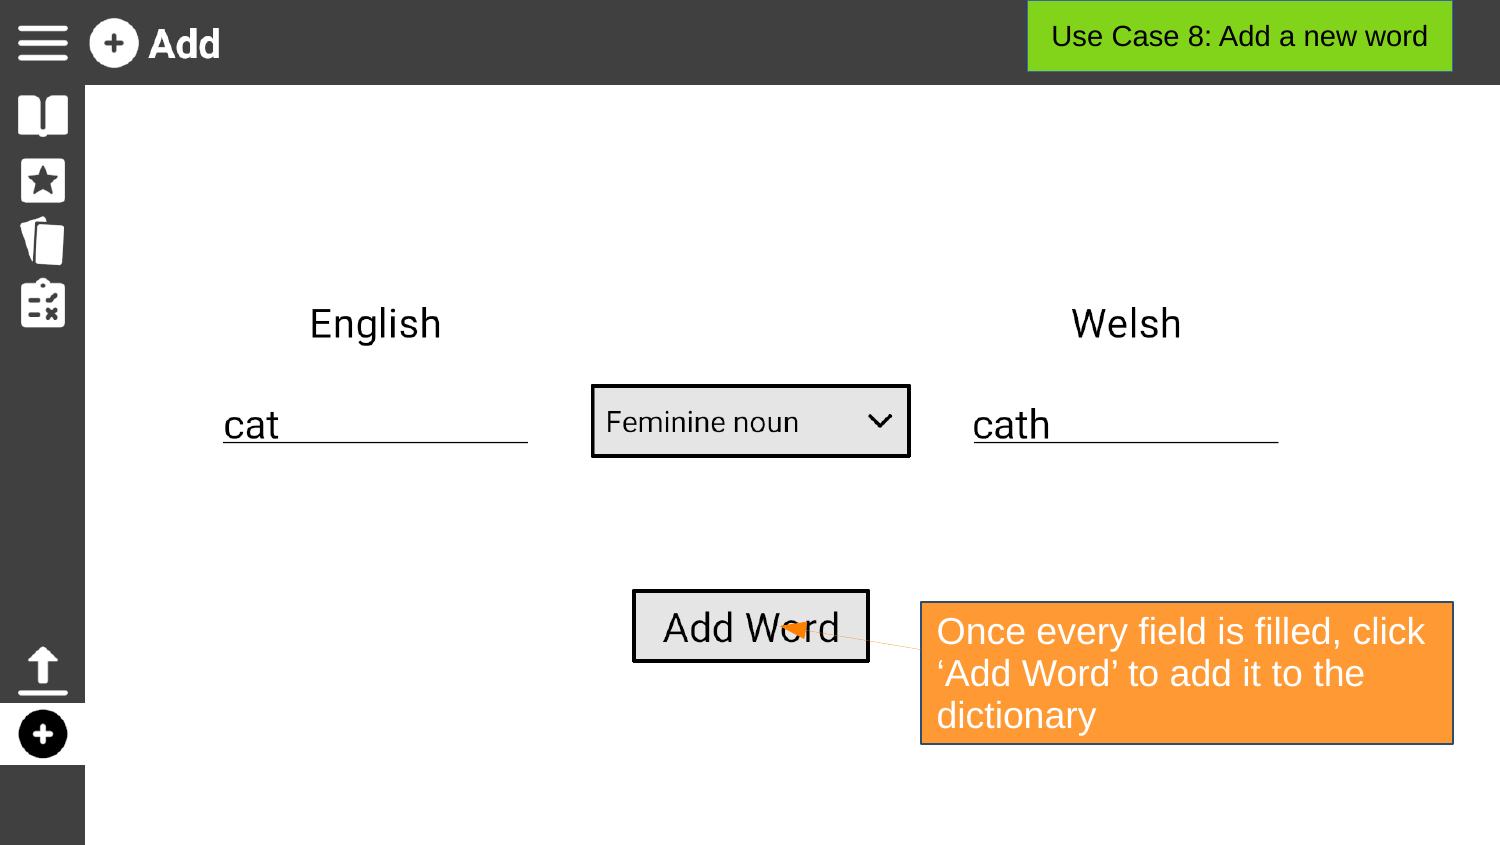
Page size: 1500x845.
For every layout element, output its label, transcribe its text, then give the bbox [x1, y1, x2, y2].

text_box Use Case 8: Add a new word [1027, 0, 1453, 72]
text_box Once every field is filled, click ‘Add Word’ to add it to the dictionary [920, 602, 1453, 745]
picture [0, 0, 1500, 845]
